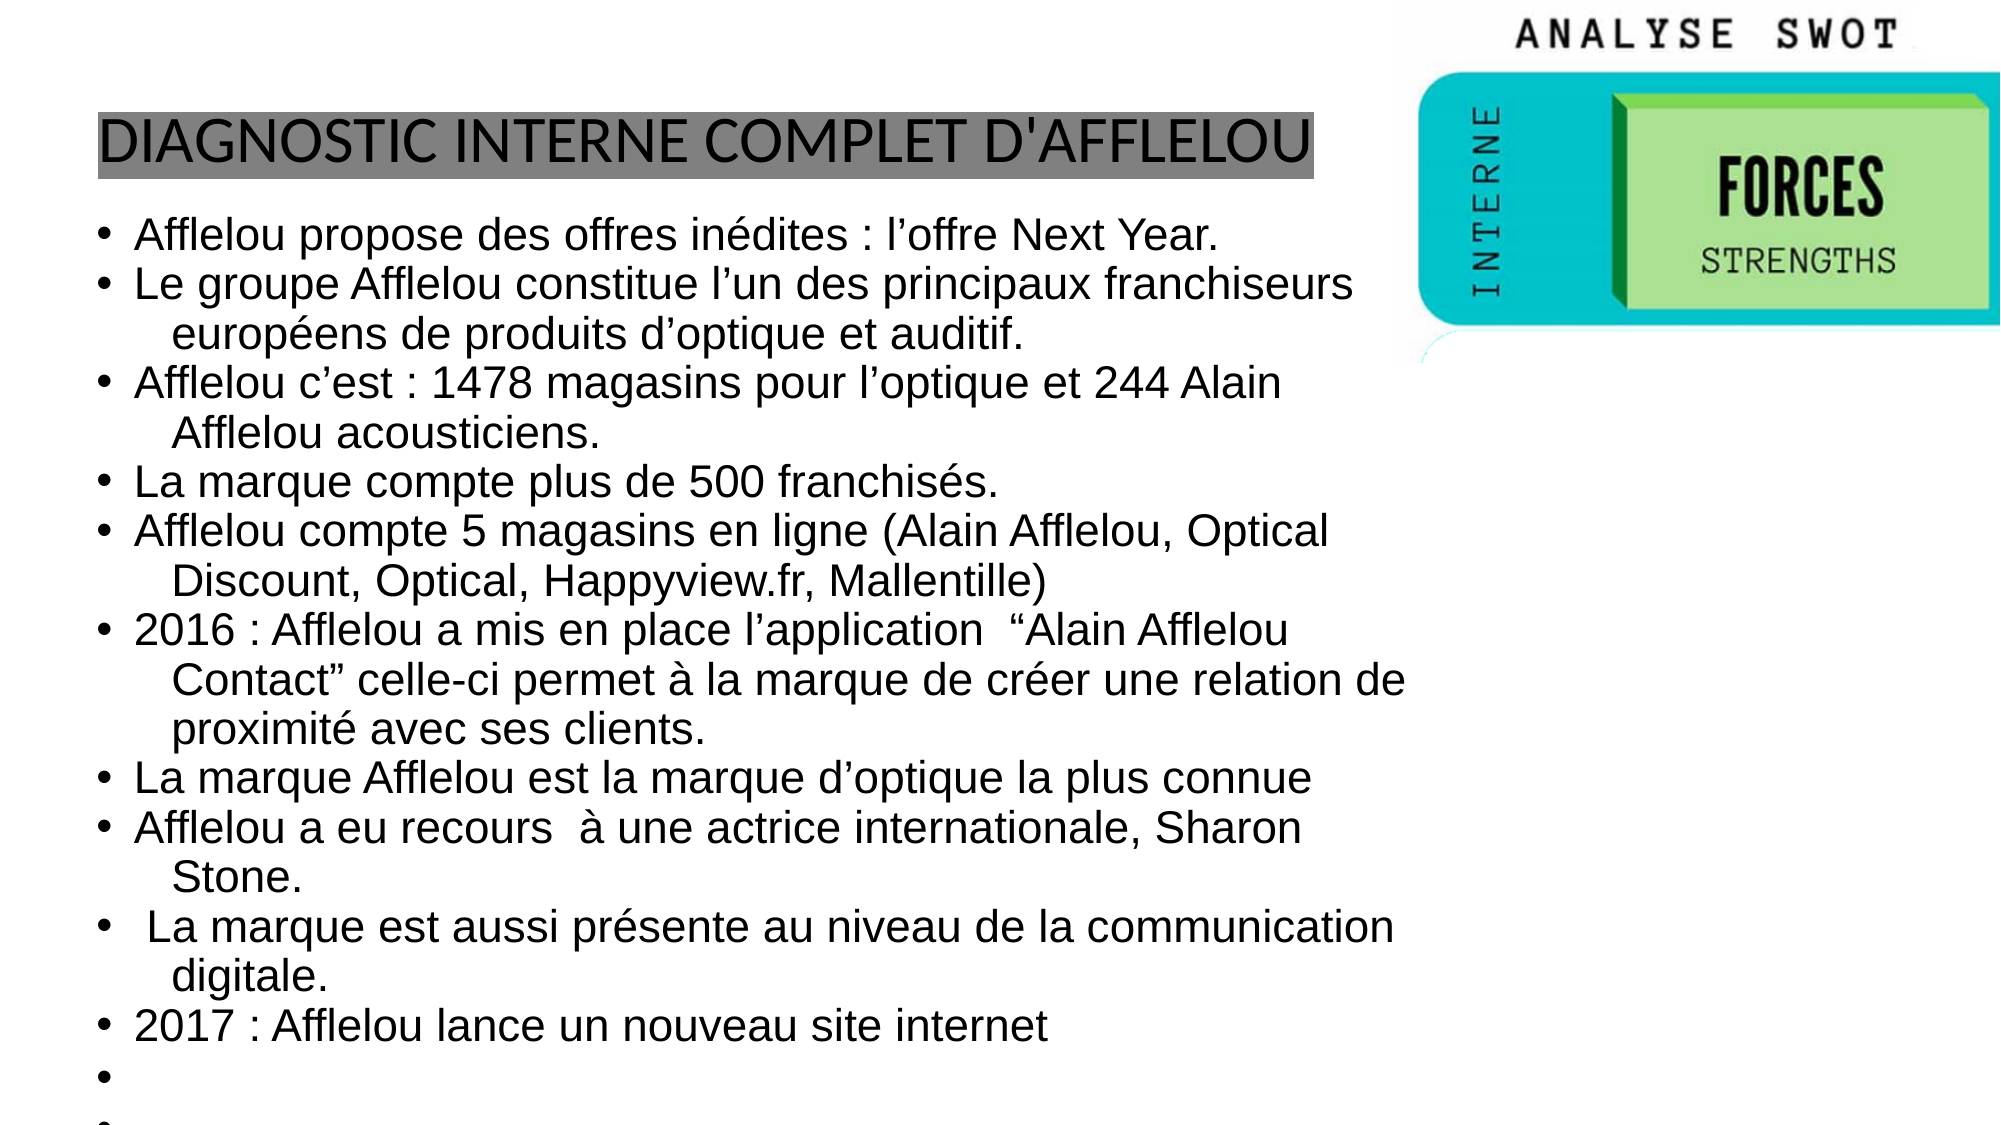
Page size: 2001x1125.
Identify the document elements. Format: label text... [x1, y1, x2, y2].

picture [1394, 0, 2000, 363]
list Afflelou propose des offres inédites : l’offre Next Year. Le groupe Afflelou constitue l’un des principaux franchiseurs européens de produits d’optique et auditif. Afflelou c’est : 1478 magasins pour l’optique et 244 Alain Afflelou acousticiens. La marque compte plus de 500 franchisés. Afflelou compte 5 magasins en ligne (Alain Afflelou, Optical Discount, Optical, Happyview.fr, Mallentille) 2016 : Afflelou a mis en place l’application “Alain Afflelou Contact” celle-ci permet à la marque de créer une relation de proximité avec ses clients. La marque Afflelou est la marque d’optique la plus connue Afflelou a eu recours à une actrice internationale, Sharon Stone. La marque est aussi présente au niveau de la communication digitale. 2017 : Afflelou lance un nouveau site internet [81, 203, 1432, 1125]
text_box Diagnostic interne complet d'Afflelou [83, 88, 1520, 185]
